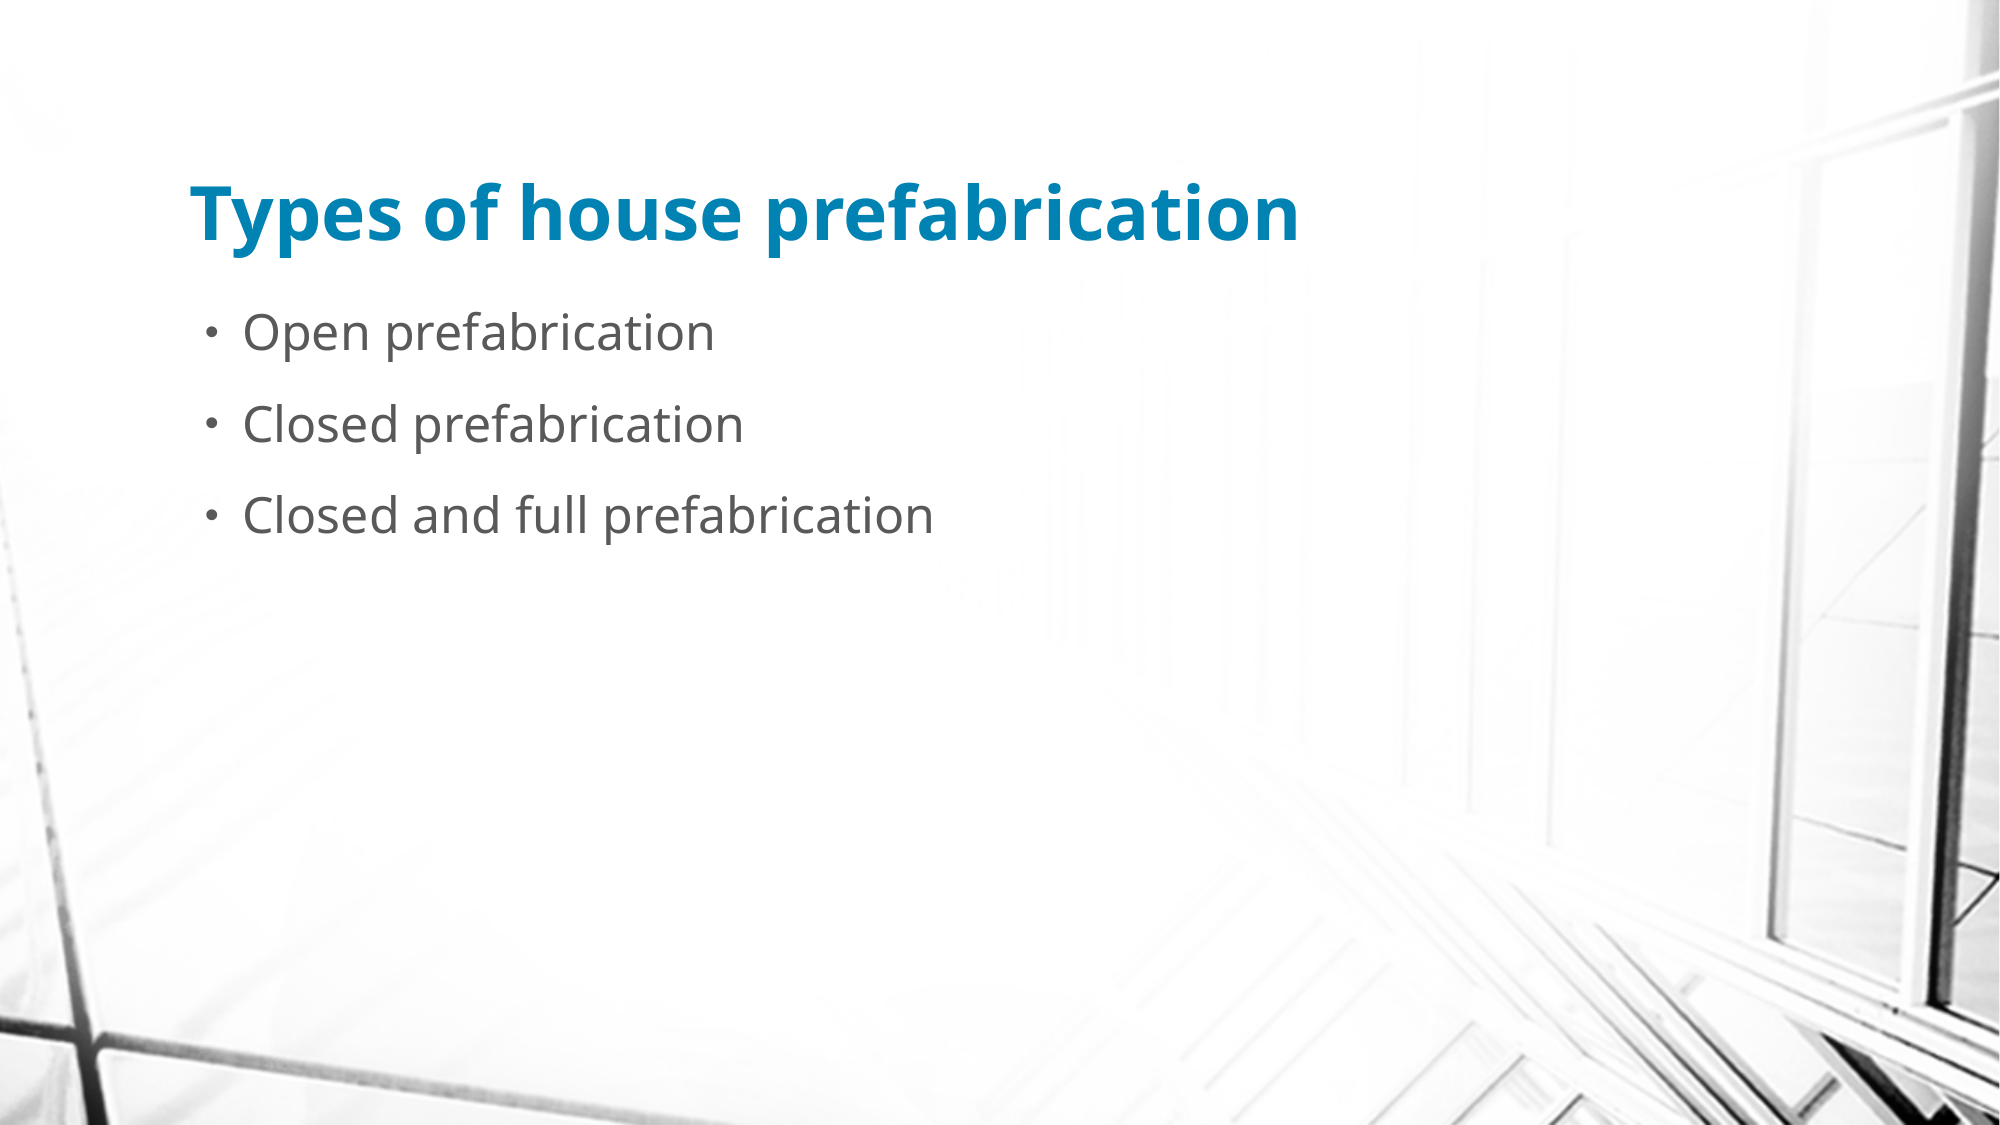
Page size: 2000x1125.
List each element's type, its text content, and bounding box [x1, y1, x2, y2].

list Open prefabrication Closed prefabrication Closed and full prefabrication [174, 299, 1600, 988]
title Types of house prefabrication [174, 87, 1600, 263]
